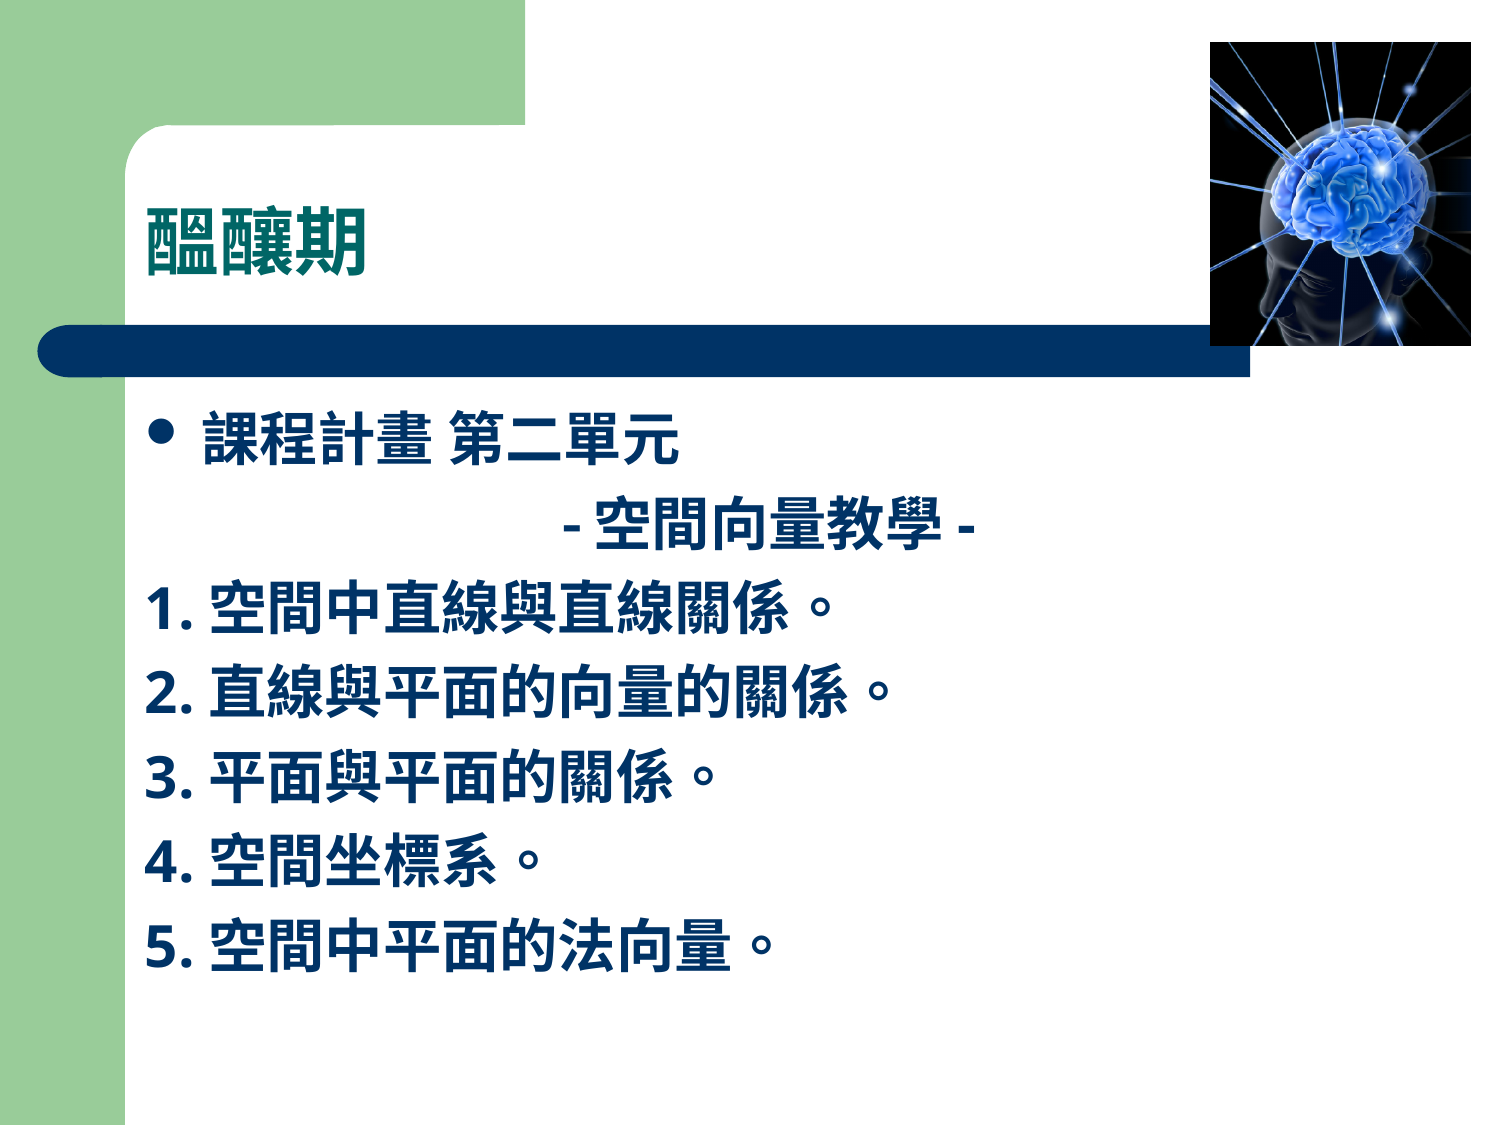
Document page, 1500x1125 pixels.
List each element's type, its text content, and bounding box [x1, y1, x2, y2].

picture [1210, 42, 1471, 346]
list 課程計畫 第二單元 -空間向量教學- 1.空間中直線與直線關係。 2.直線與平面的向量的關係。 3.平面與平面的關係。 4.空間坐標系。 5.空間中平面的法向量。 [137, 387, 1400, 999]
title 醞釀期 [136, 136, 1210, 301]
